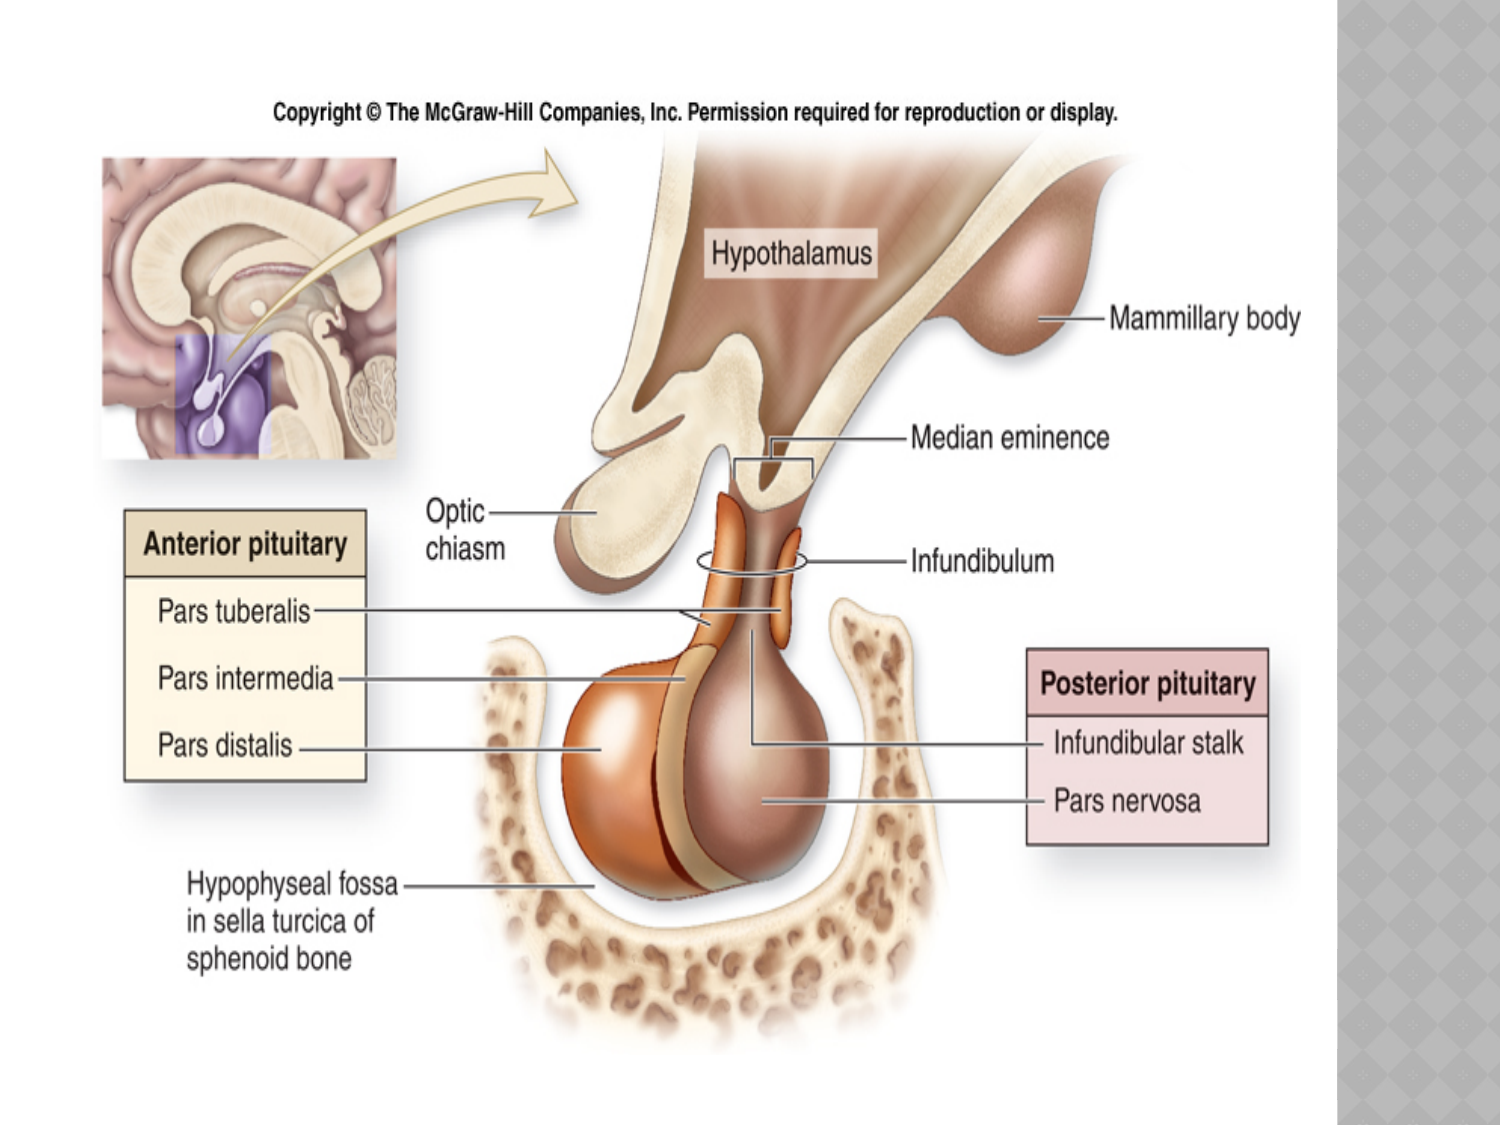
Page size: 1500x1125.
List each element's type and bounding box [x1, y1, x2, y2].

picture [93, 93, 1301, 1055]
